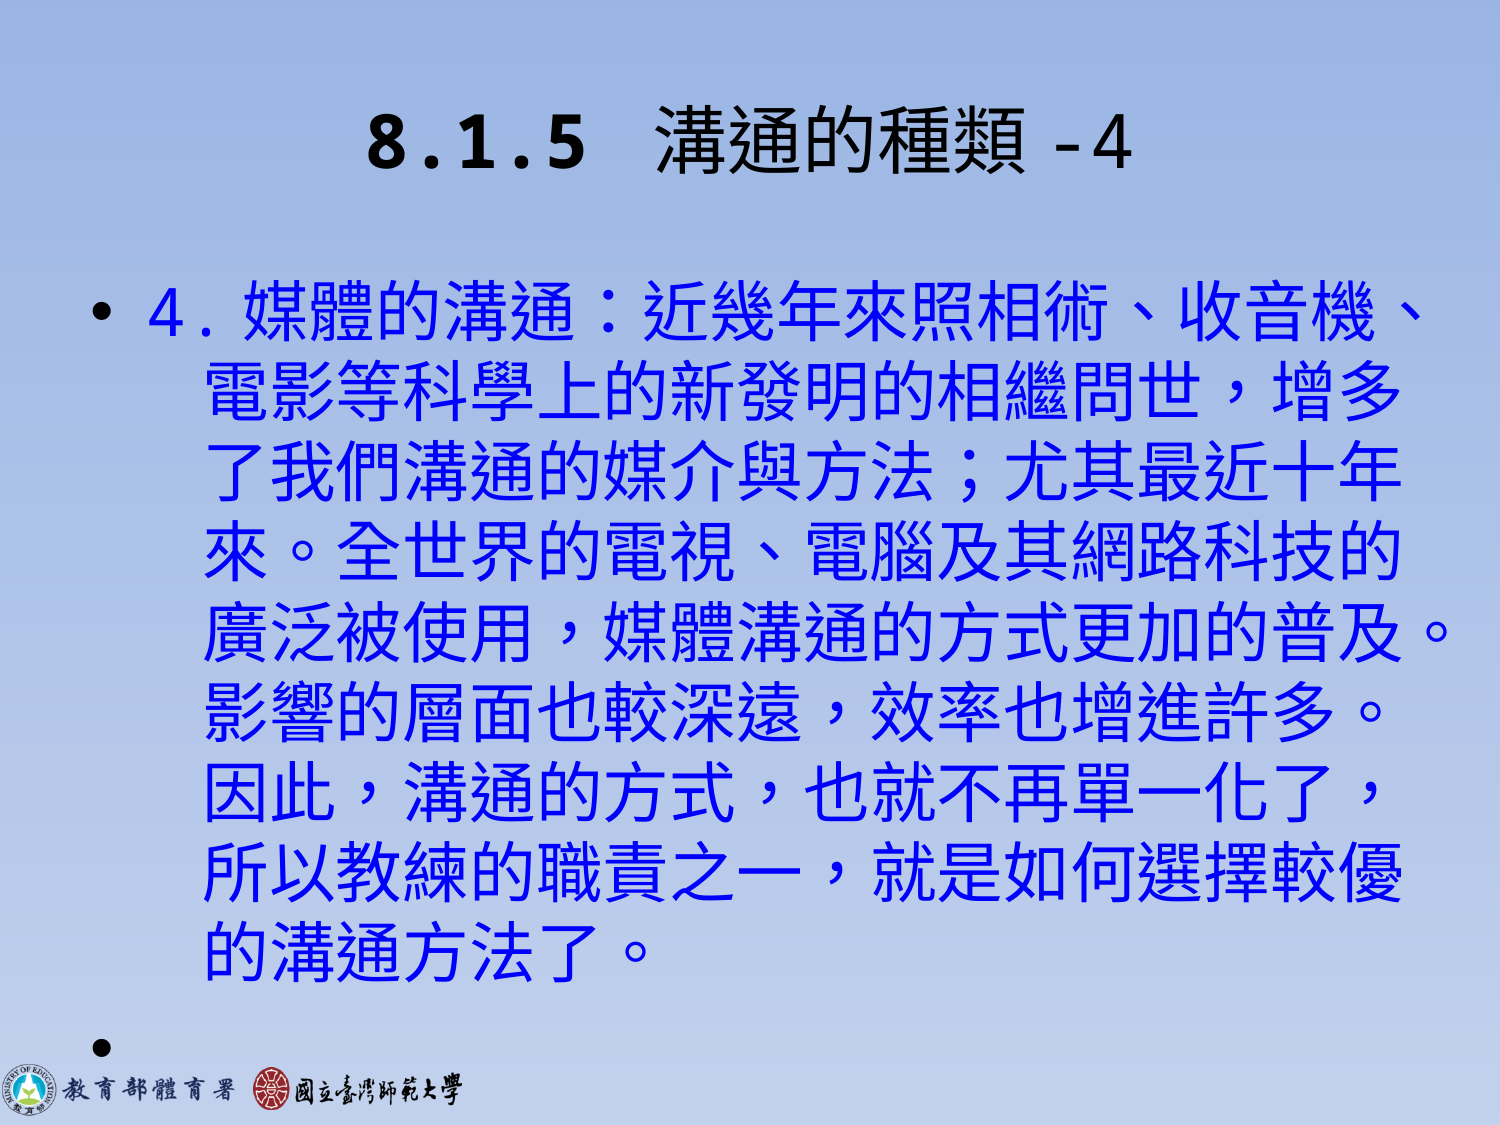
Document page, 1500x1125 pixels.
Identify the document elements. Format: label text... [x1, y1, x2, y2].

title 8.1.5 溝通的種類-4 [75, 45, 1426, 233]
list 4.媒體的溝通：近幾年來照相術、收音機、電影等科學上的新發明的相繼問世，增多了我們溝通的媒介與方法；尤其最近十年來。全世界的電視、電腦及其網路科技的廣泛被使用，媒體溝通的方式更加的普及。影響的層面也較深遠，效率也增進許多。因此，溝通的方式，也就不再單一化了，所以教練的職責之一，就是如何選擇較優的溝通方法了。 [75, 262, 1426, 1005]
